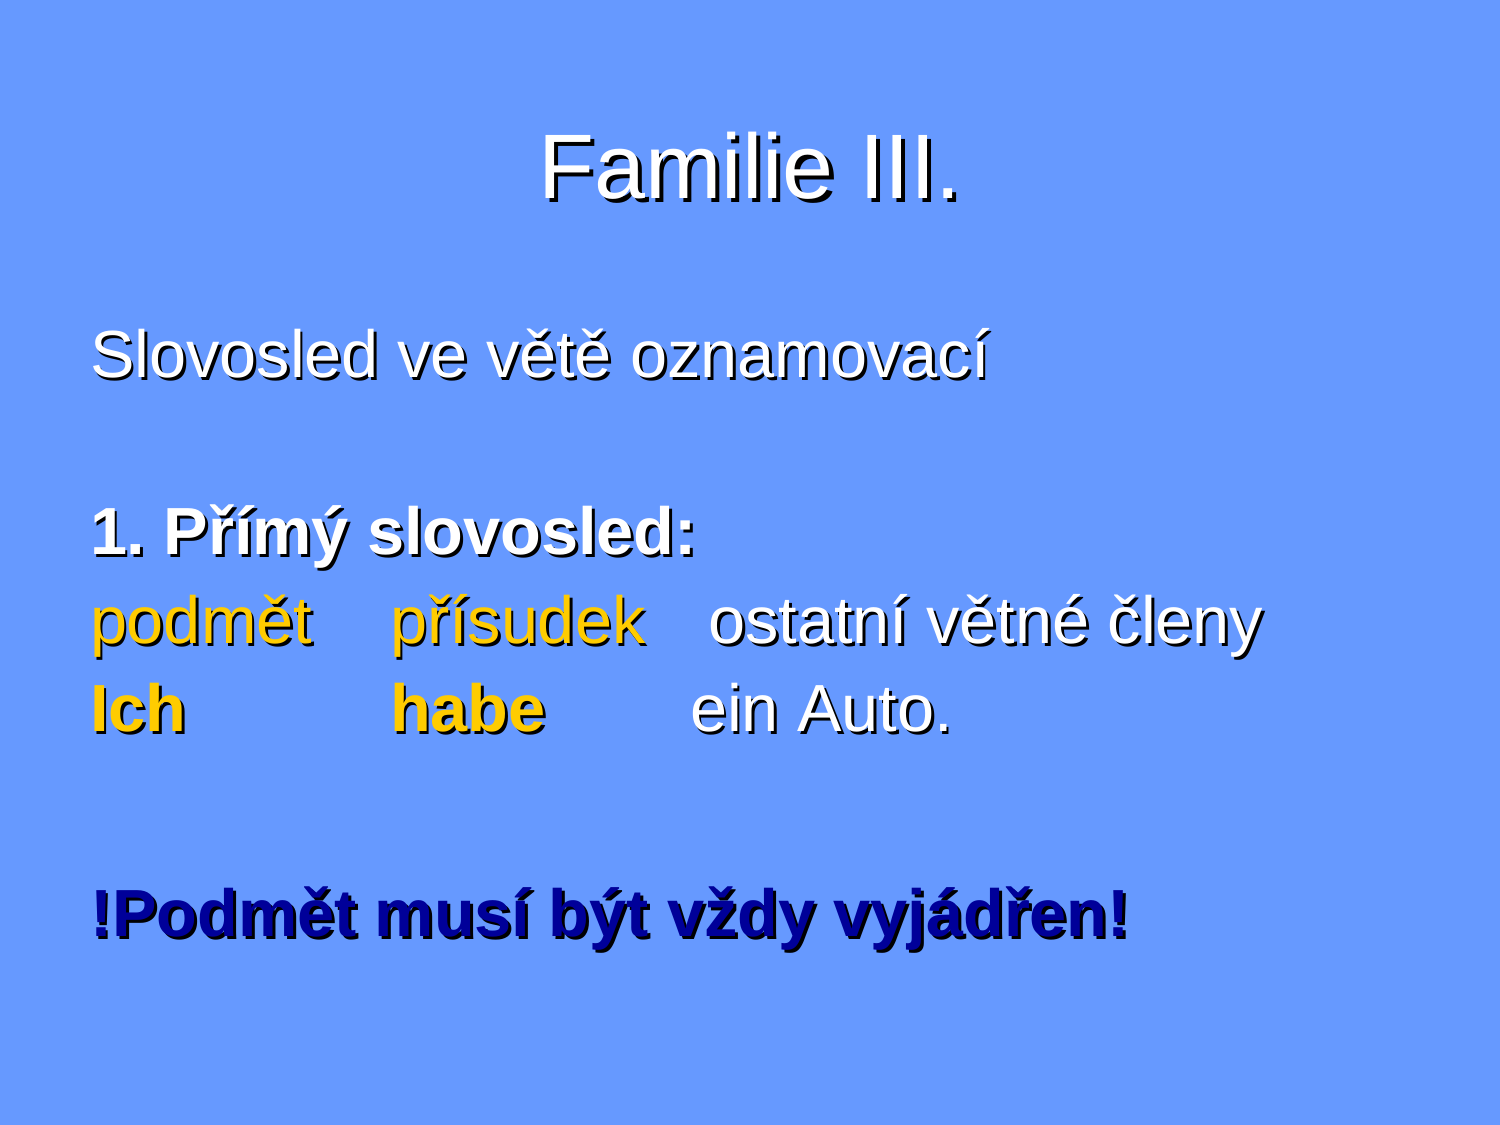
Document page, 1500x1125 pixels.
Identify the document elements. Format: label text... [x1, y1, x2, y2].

title Familie III. [75, 47, 1426, 276]
list Slovosled ve větě oznamovací 1. Přímý slovosled: podmět přísudek ostatní větné členy Ich habe ein Auto. !Podmět musí být vždy vyjádřen! [75, 312, 1426, 1048]
